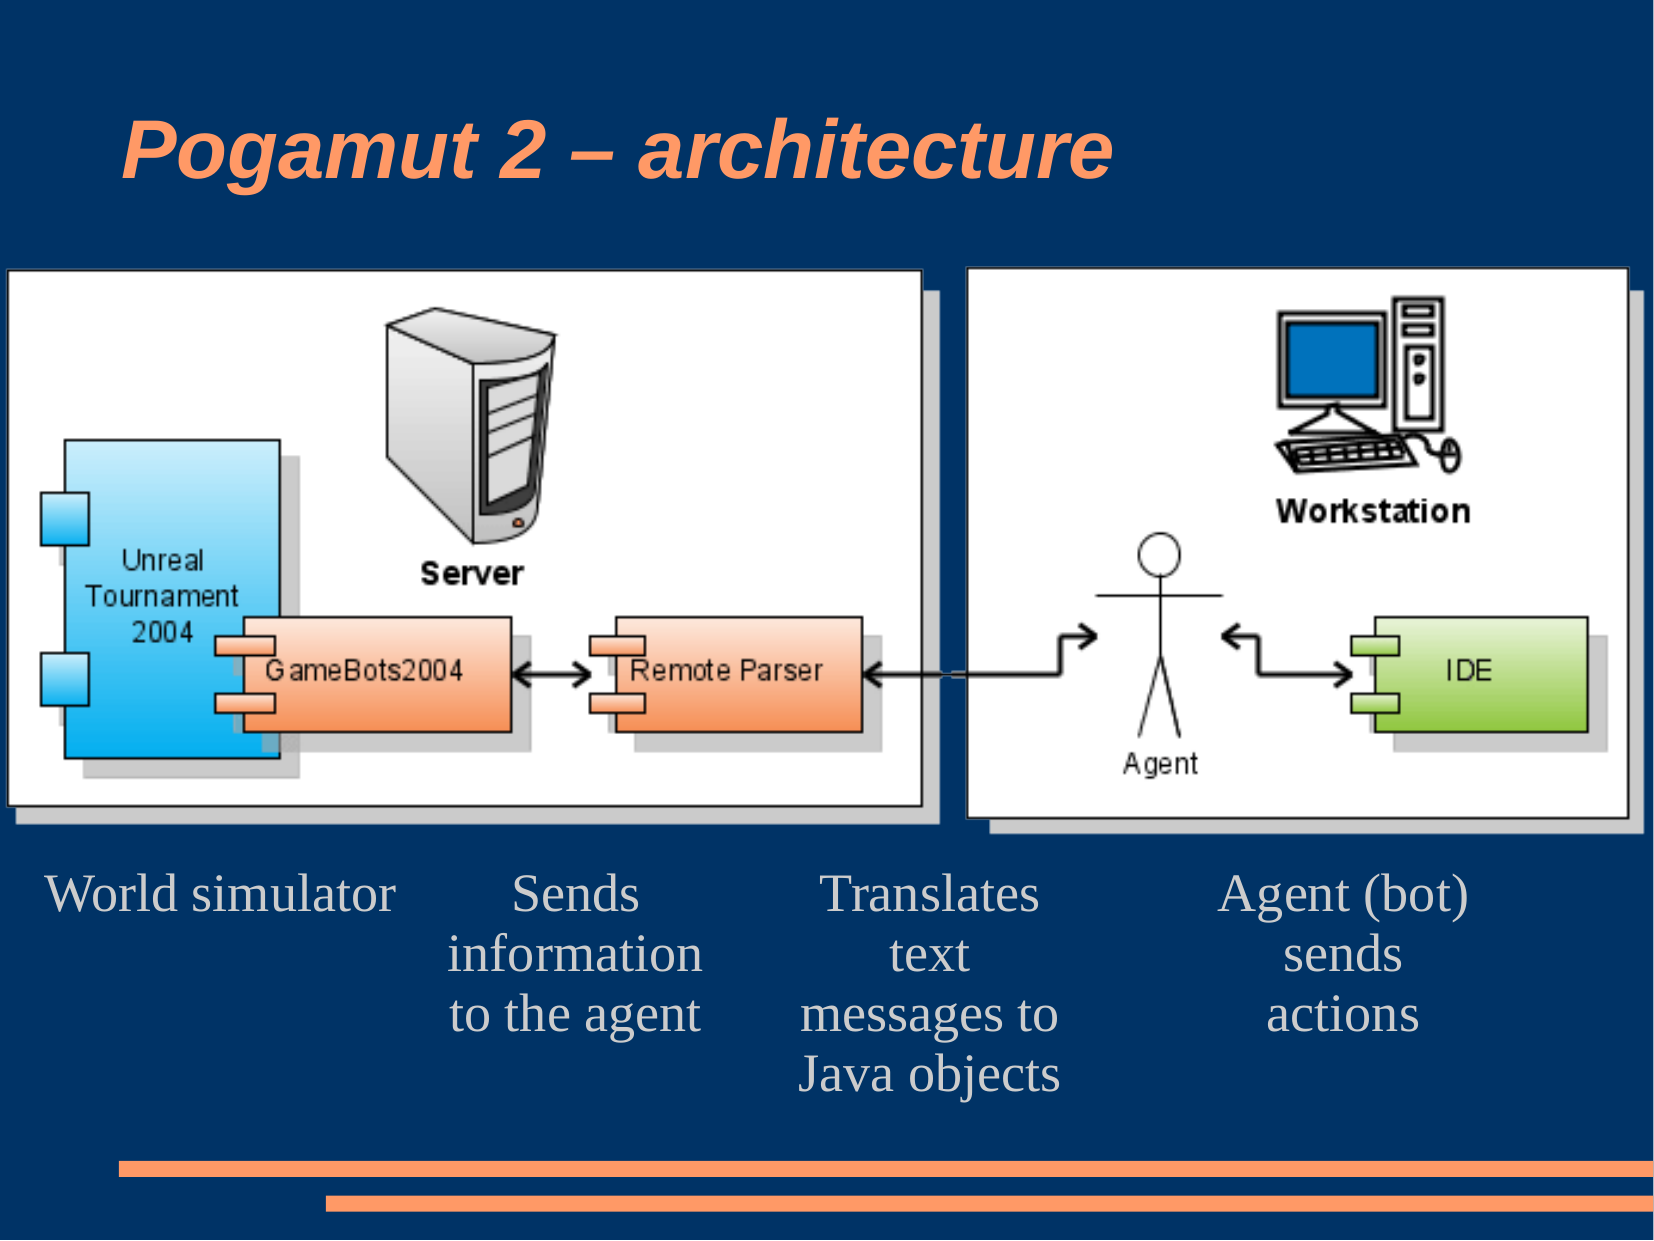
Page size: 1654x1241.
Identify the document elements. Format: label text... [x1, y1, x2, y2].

text_box World simulator [29, 856, 413, 933]
title Pogamut 2 – architecture [121, 53, 1534, 247]
picture [0, 265, 1654, 844]
text_box Translates text messages to Java objects [767, 856, 1093, 1182]
text_box Sends information to the agent [413, 856, 739, 1093]
text_box Agent (bot) sends actions [1181, 856, 1506, 1182]
